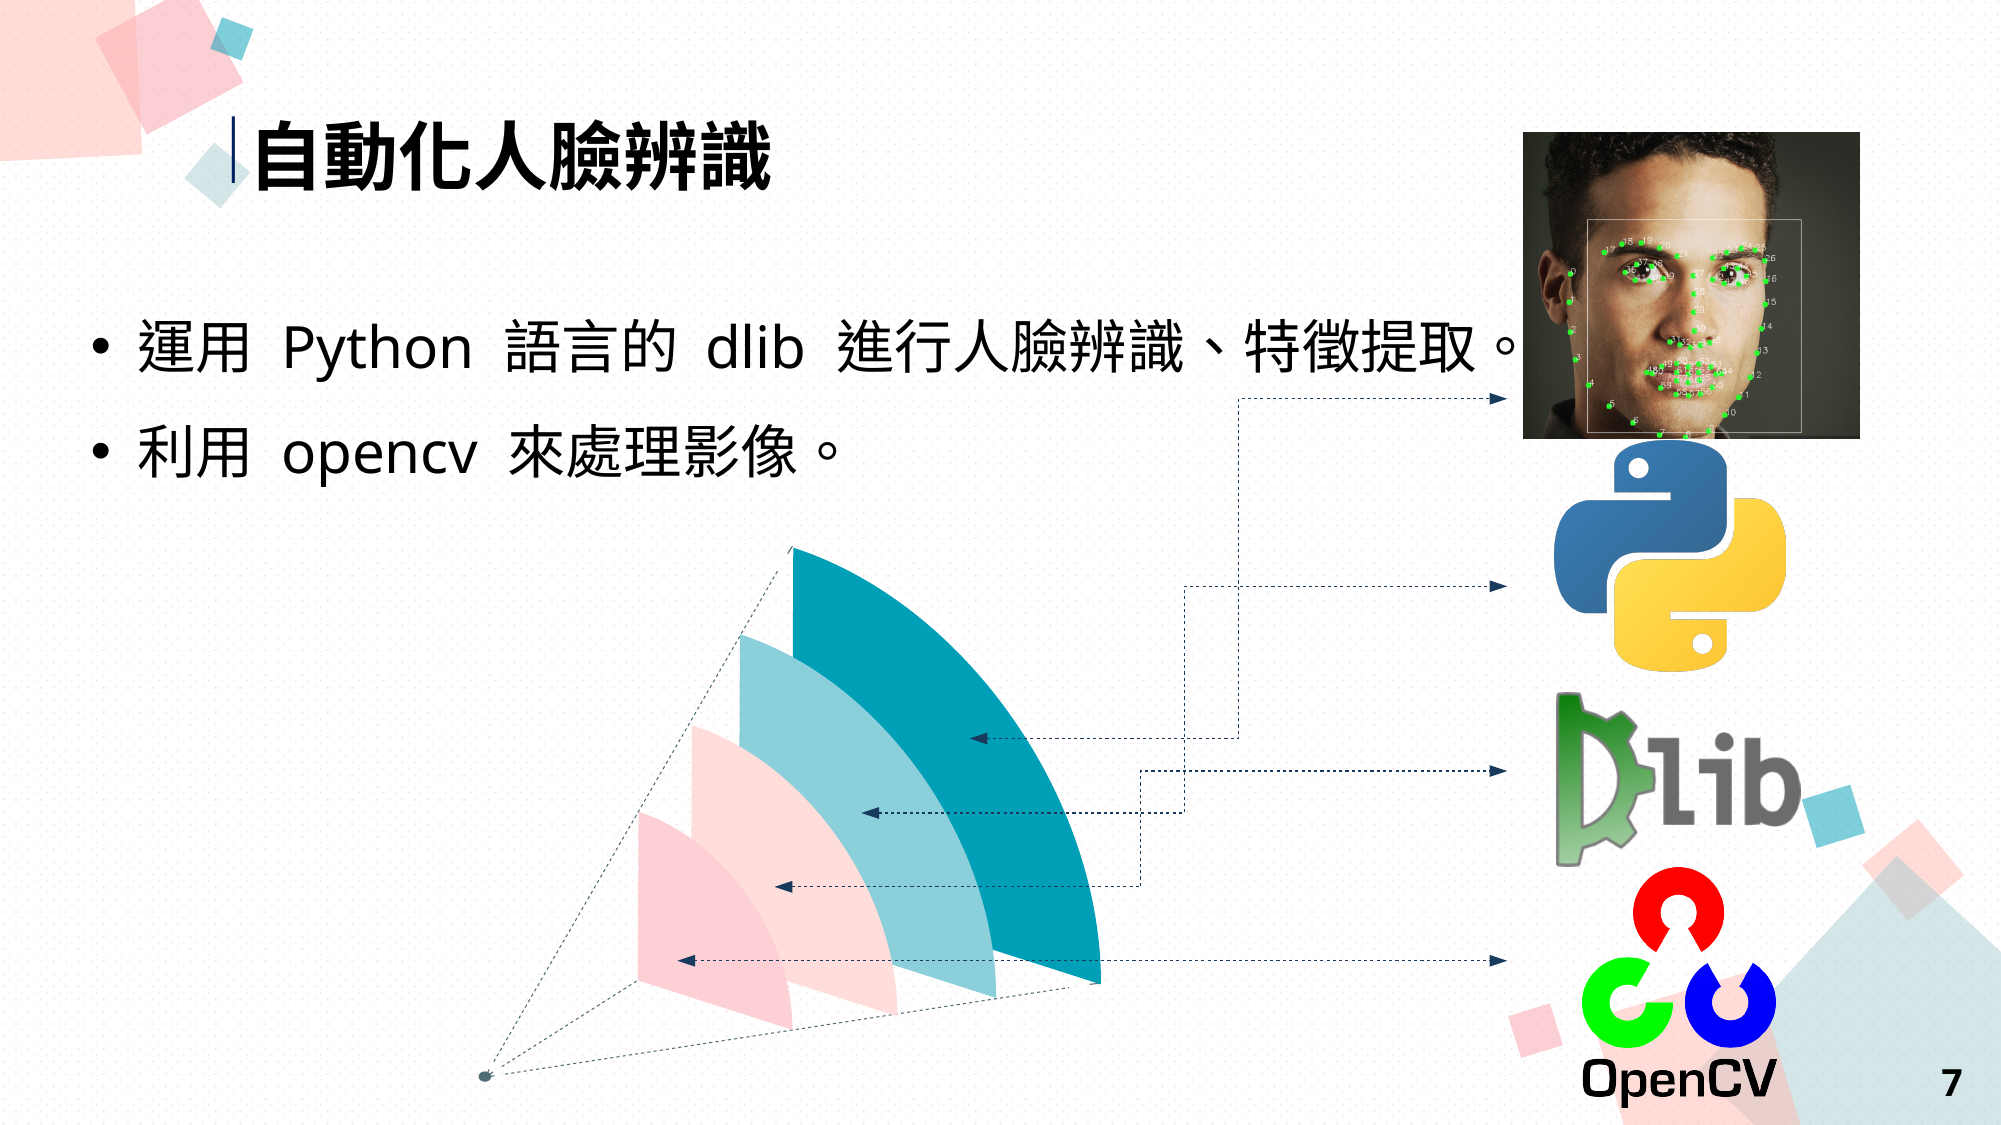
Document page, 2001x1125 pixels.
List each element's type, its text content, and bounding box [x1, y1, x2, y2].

text_box ｜ [185, 102, 282, 197]
text_box 7 [1926, 1051, 1979, 1113]
text_box [478, 1071, 492, 1082]
picture [1523, 132, 1860, 439]
picture [1554, 440, 1786, 672]
text_box 運用 Python 語言的 dlib 進行人臉辨識、特徵提取。 利用 opencv 來處理影像。 [75, 267, 1501, 483]
picture [1556, 692, 1801, 1108]
text_box 自動化人臉辨識 [233, 101, 795, 208]
text_box [637, 547, 1101, 1030]
